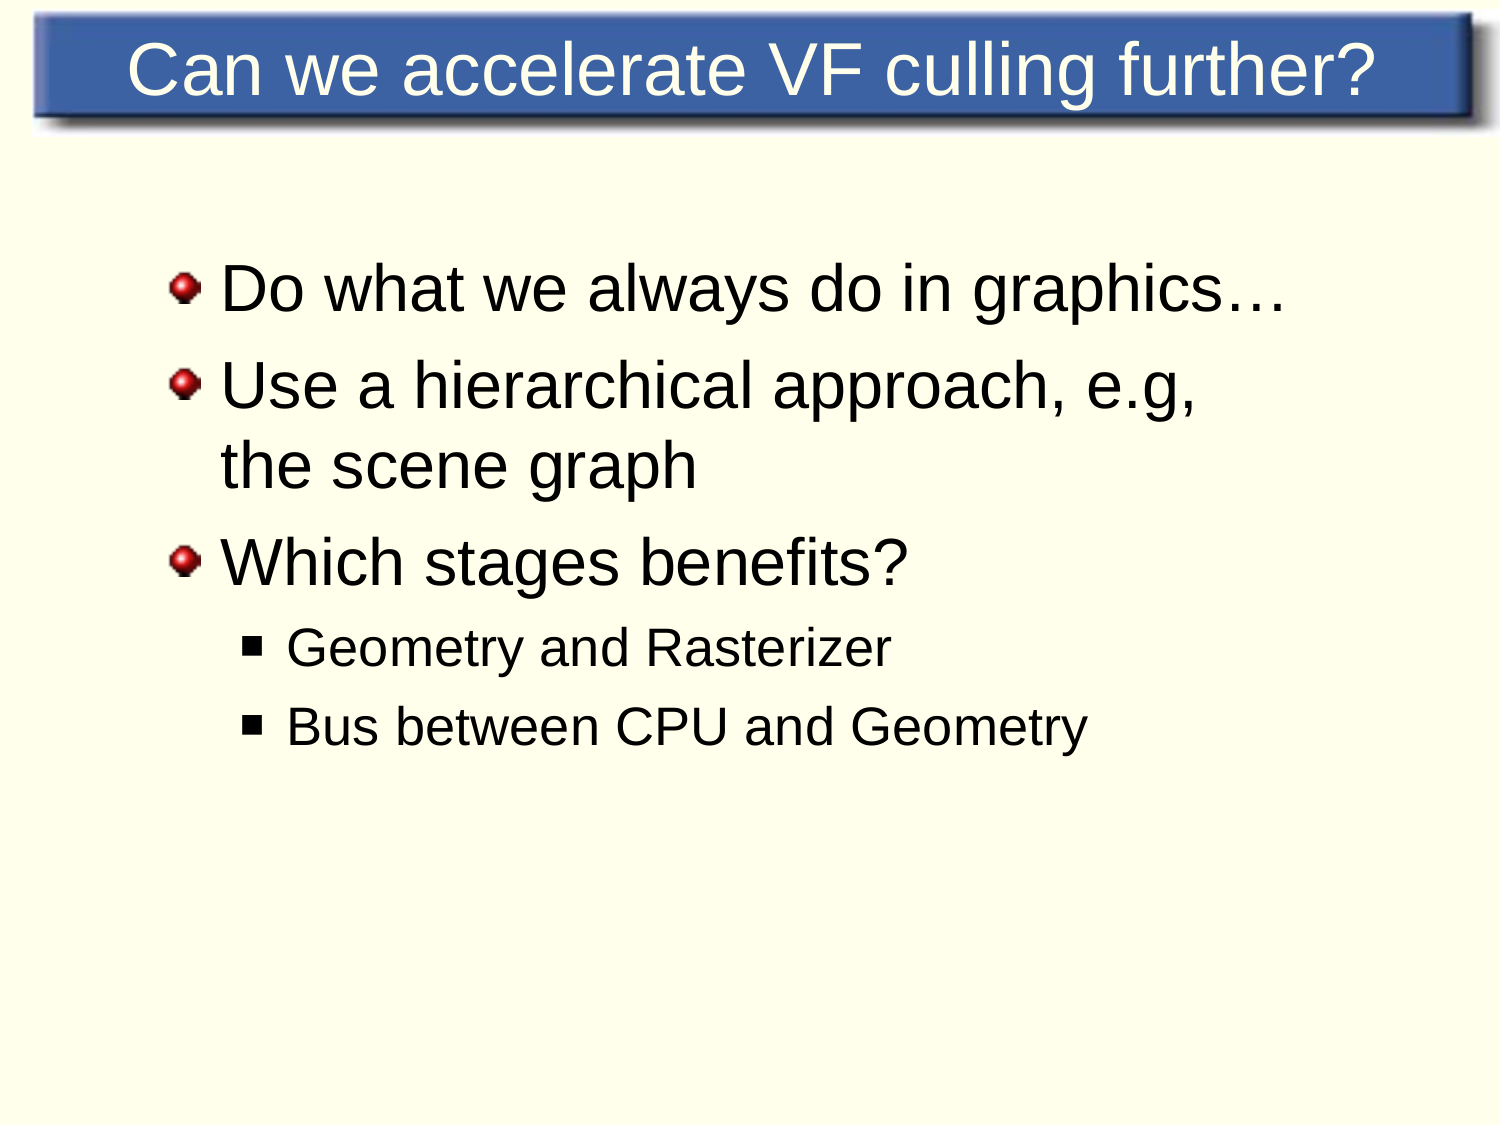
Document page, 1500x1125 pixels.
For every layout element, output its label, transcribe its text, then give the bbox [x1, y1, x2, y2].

picture [32, 9, 1500, 137]
list Do what we always do in graphics… Use a hierarchical approach, e.g, the scene graph Which stages benefits? Geometry and Rasterizer Bus between CPU and Geometry [149, 237, 1463, 1038]
title Can we accelerate VF culling further? [96, 6, 1409, 120]
